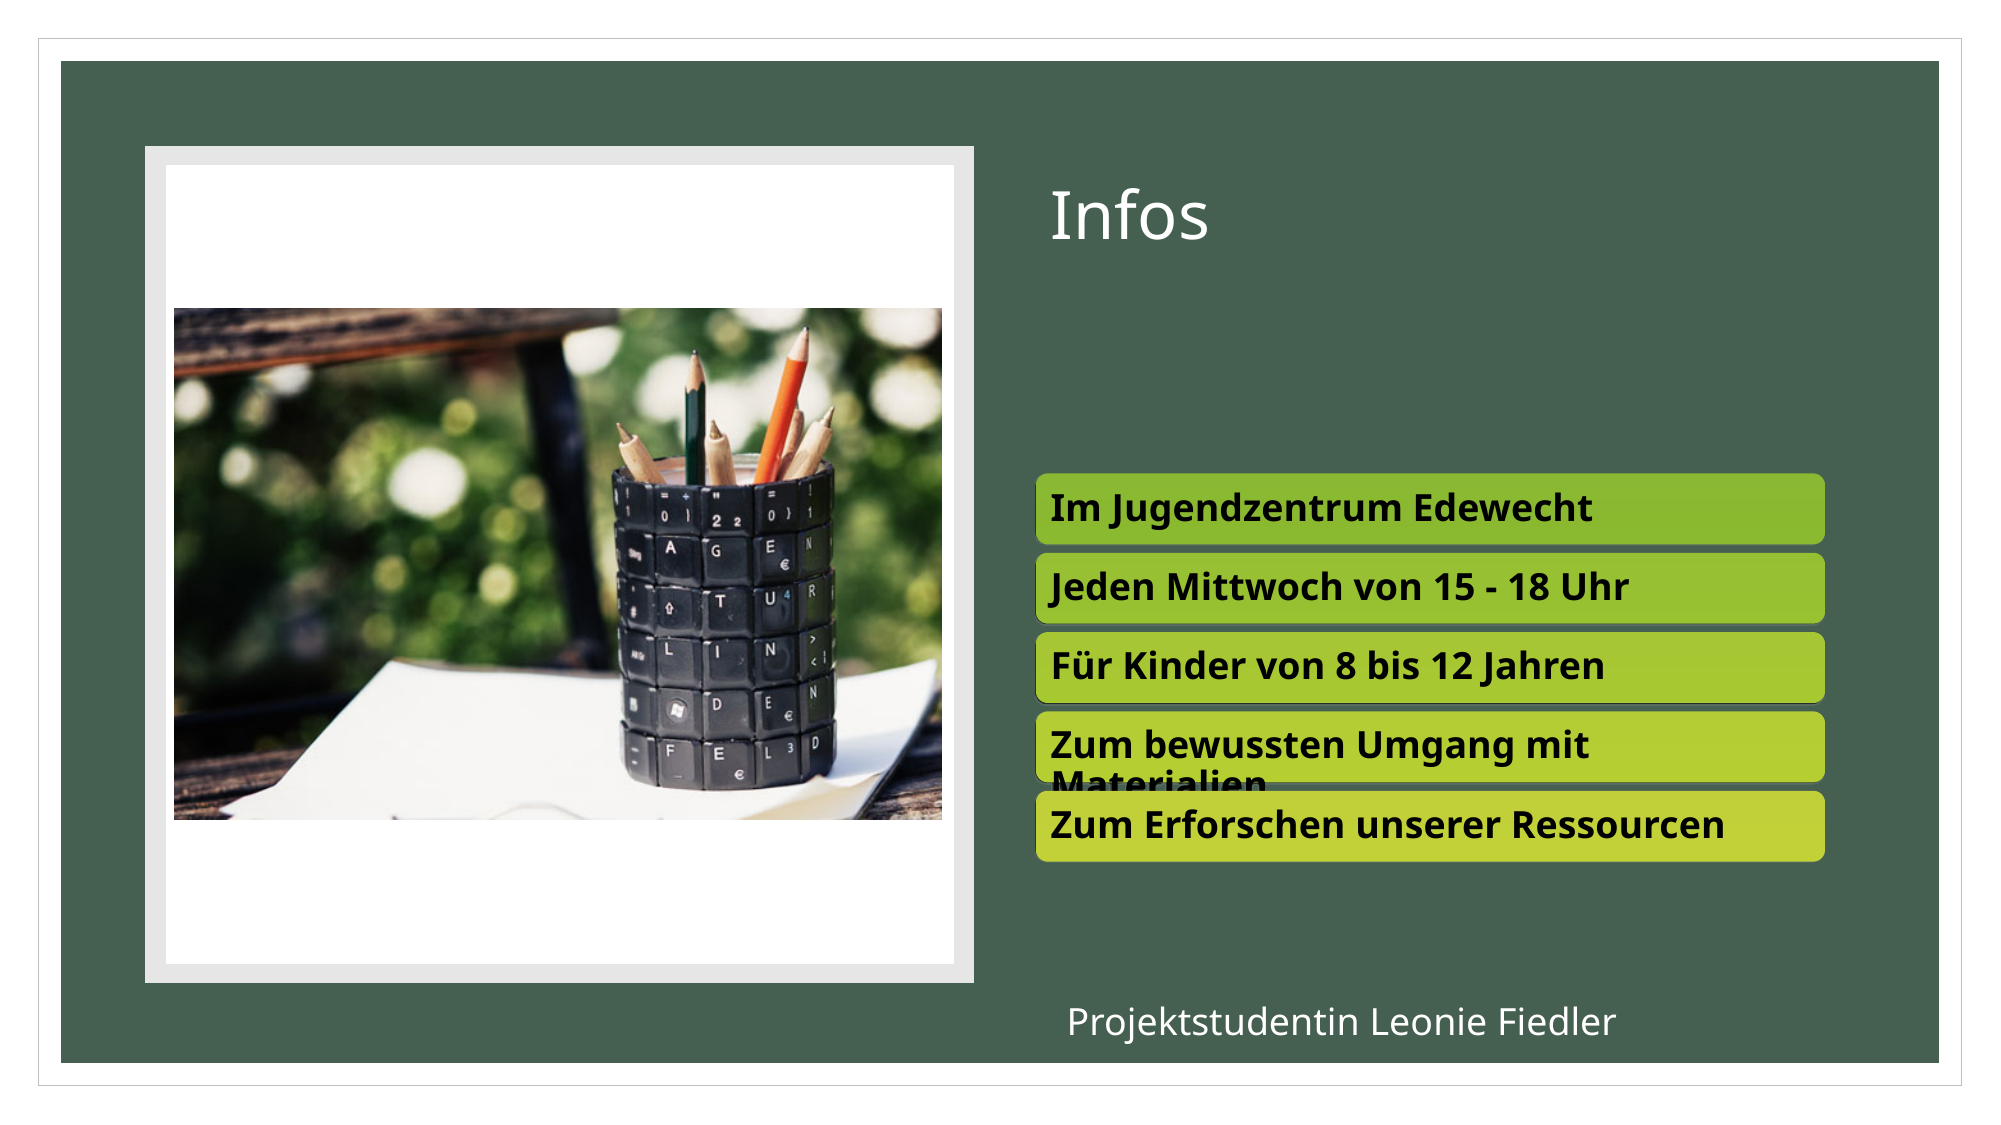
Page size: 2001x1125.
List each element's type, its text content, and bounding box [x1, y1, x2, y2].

text_box Zum bewussten Umgang mit Materialien [1035, 711, 1825, 783]
text_box Projektstudentin Leonie Fiedler [1051, 990, 1661, 1051]
text_box Zum Erforschen unserer Ressourcen [1035, 790, 1825, 862]
text_box Für Kinder von 8 bis 12 Jahren [1035, 632, 1825, 703]
text_box Im Jugendzentrum Edewecht [1035, 473, 1825, 545]
title Infos [1035, 105, 1825, 331]
picture [174, 309, 942, 820]
text_box Jeden Mittwoch von 15 - 18 Uhr [1035, 552, 1825, 624]
text_box [145, 146, 974, 983]
